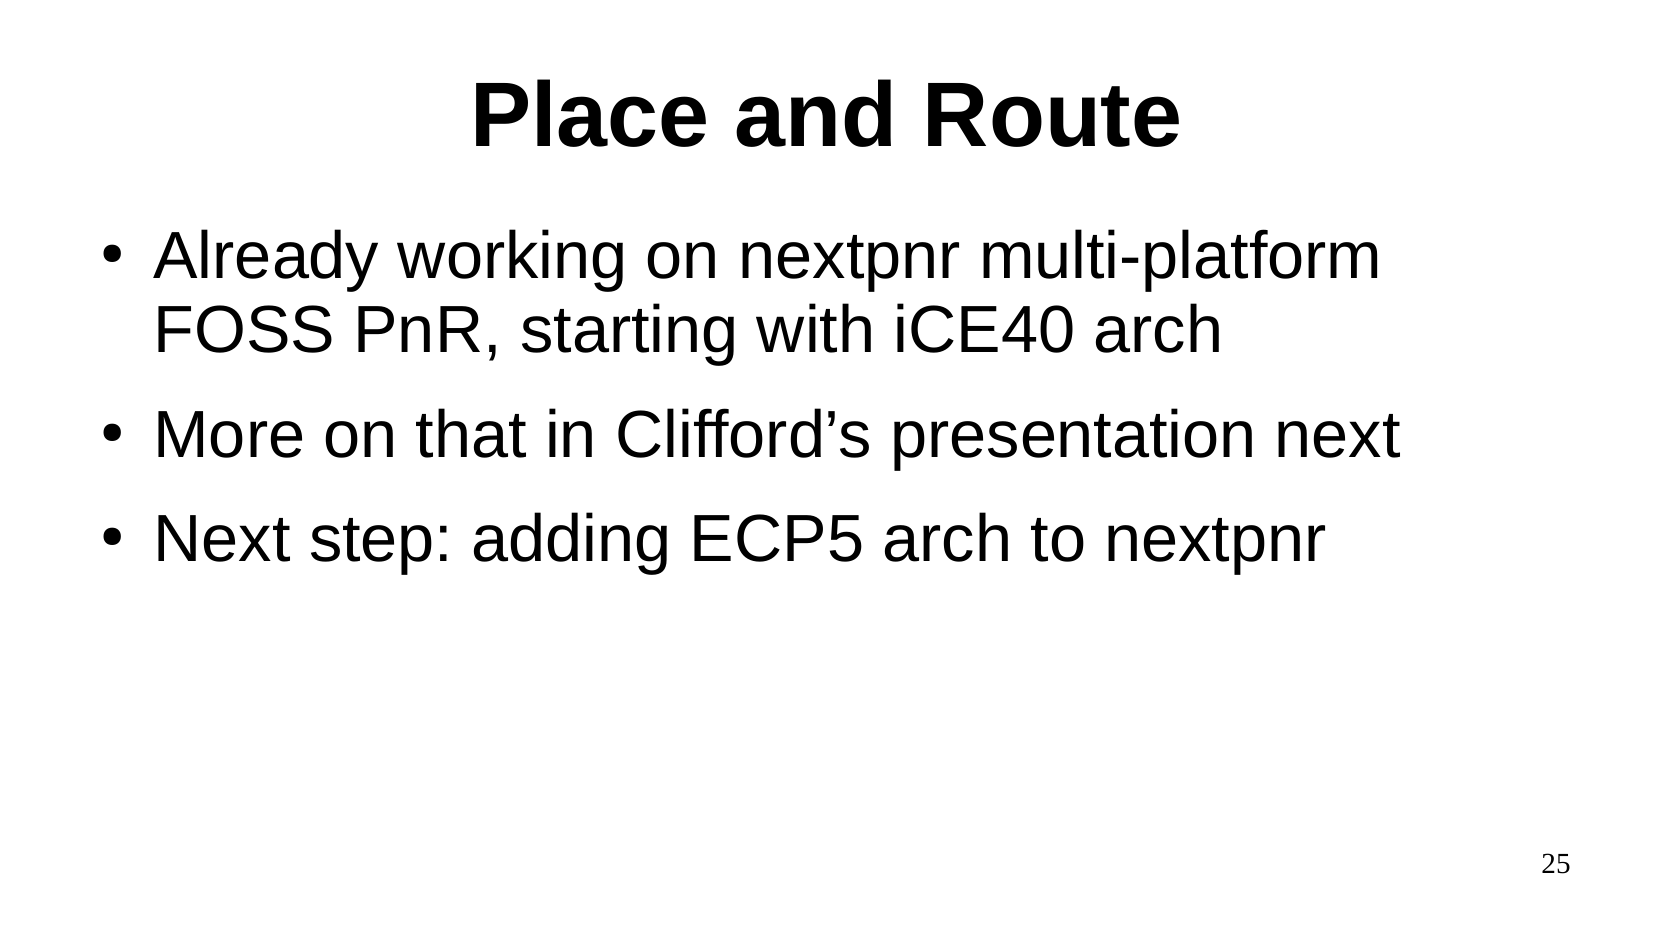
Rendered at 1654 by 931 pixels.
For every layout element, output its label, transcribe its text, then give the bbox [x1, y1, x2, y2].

list Already working on nextpnr multi-platform FOSS PnR, starting with iCE40 arch More on that in Clifford’s presentation next Next step: adding ECP5 arch to nextpnr [82, 217, 1571, 758]
title Place and Route [82, 37, 1571, 193]
